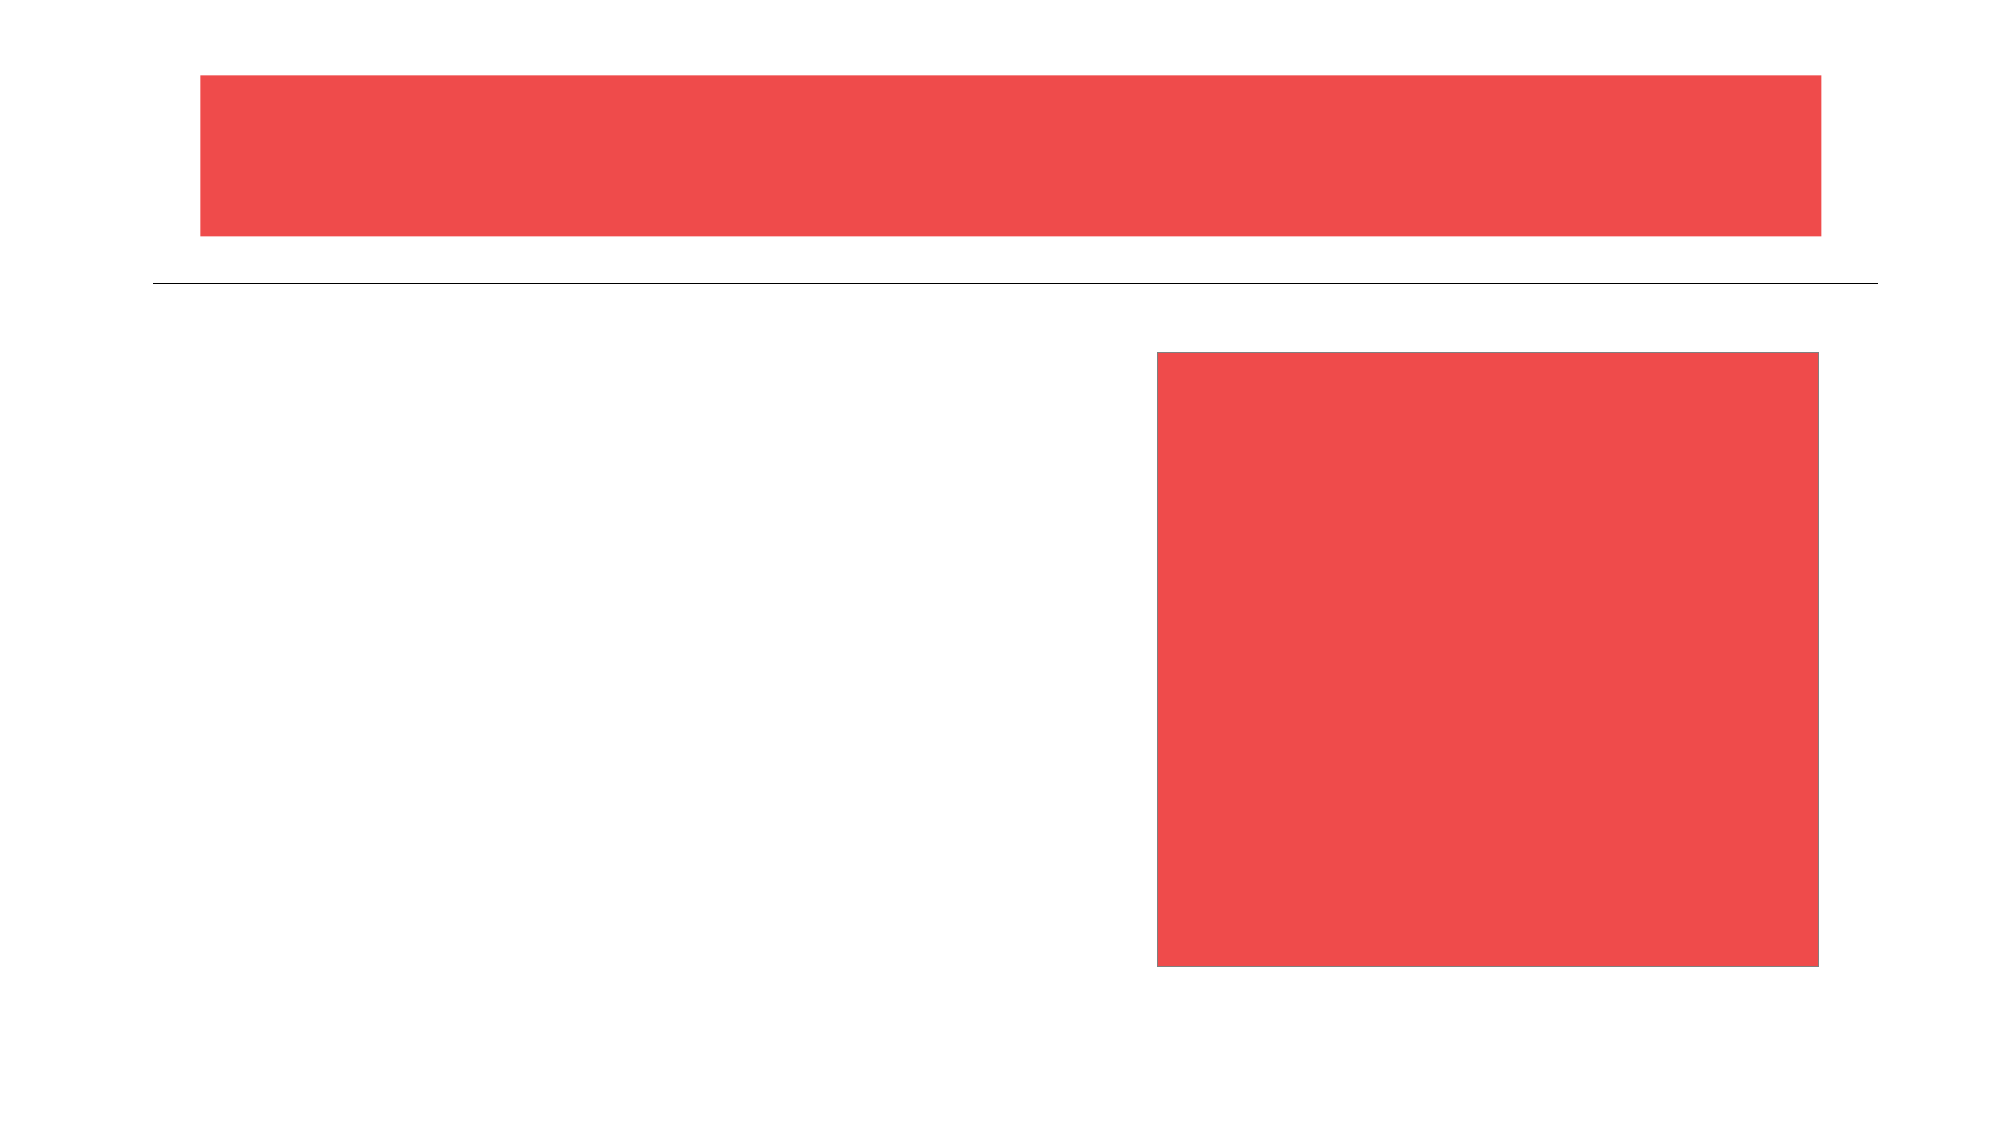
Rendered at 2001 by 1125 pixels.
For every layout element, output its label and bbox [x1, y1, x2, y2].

text_box [1157, 352, 1819, 967]
text_box [200, 75, 1822, 237]
